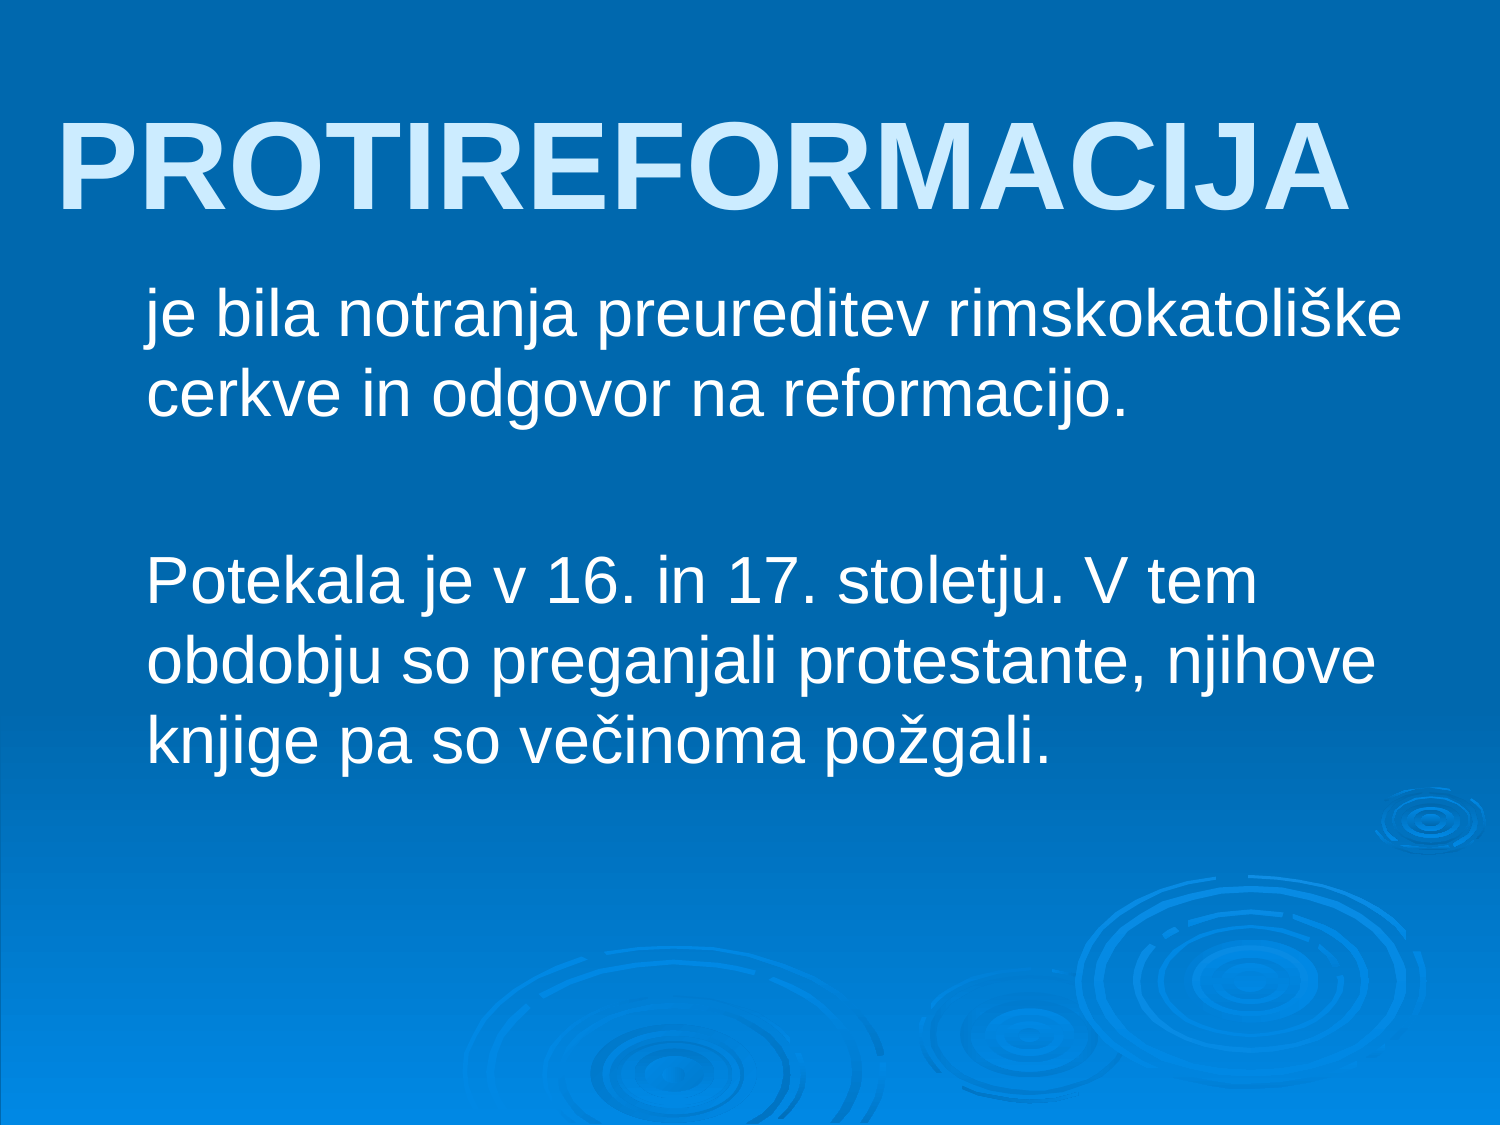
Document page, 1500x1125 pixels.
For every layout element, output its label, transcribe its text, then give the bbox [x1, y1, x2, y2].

list je bila notranja preureditev rimskokatoliške cerkve in odgovor na reformacijo. Potekala je v 16. in 17. stoletju. V tem obdobju so preganjali protestante, njihove knjige pa so večinoma požgali. [75, 262, 1425, 1005]
title PROTIREFORMACIJA [0, 66, 1500, 254]
